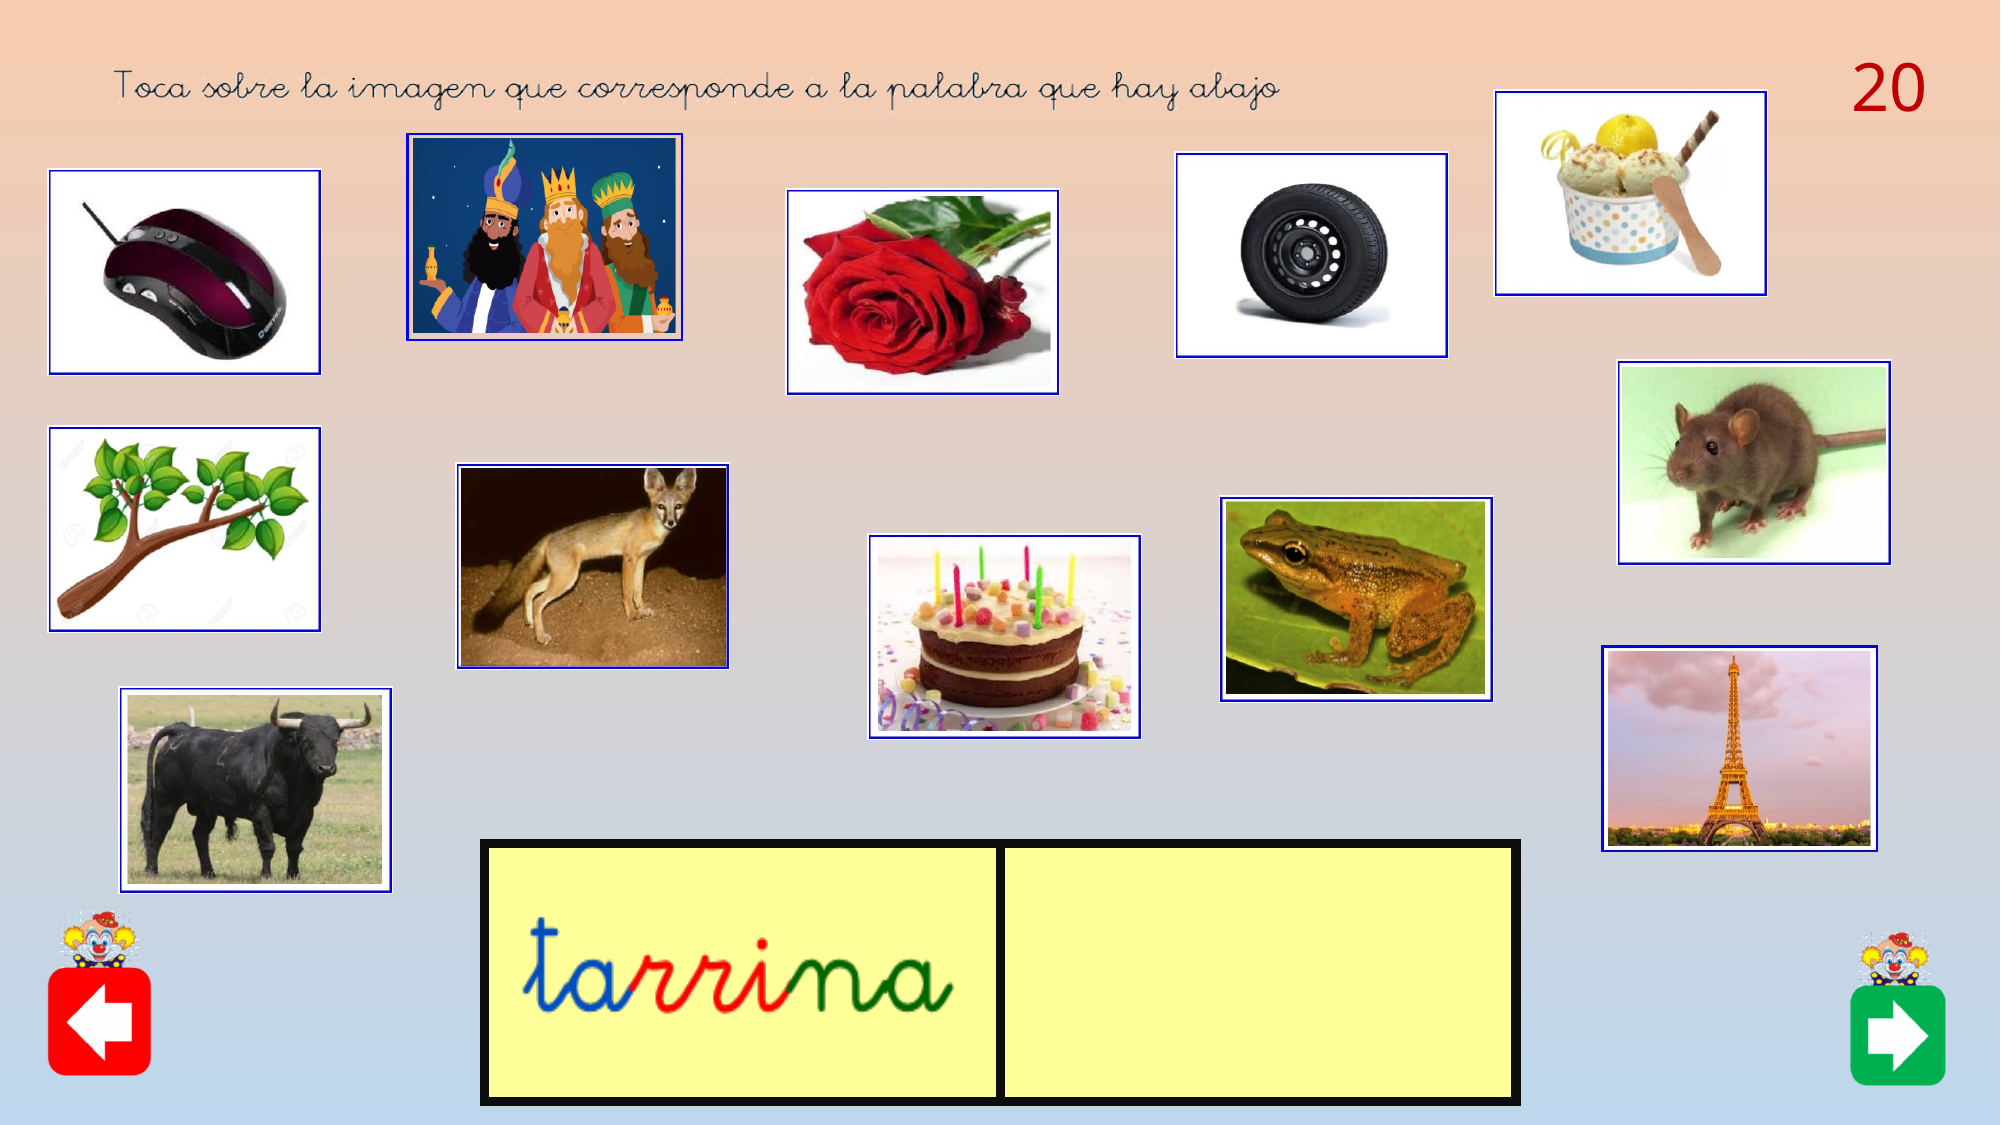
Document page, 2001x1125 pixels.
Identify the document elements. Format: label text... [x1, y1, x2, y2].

picture [1174, 151, 1449, 359]
picture [1601, 645, 1878, 852]
picture [785, 188, 1060, 396]
picture [508, 878, 970, 1070]
picture [867, 533, 1142, 740]
picture [406, 133, 683, 341]
picture [106, 57, 1768, 297]
picture [1616, 359, 1892, 566]
text_box 20 [1820, 37, 1958, 133]
picture [47, 425, 322, 633]
picture [118, 686, 393, 894]
picture [47, 168, 322, 376]
picture [47, 910, 151, 1076]
picture [1850, 931, 1946, 1086]
picture [455, 462, 730, 670]
text_box [484, 843, 1516, 1102]
picture [1219, 495, 1494, 703]
